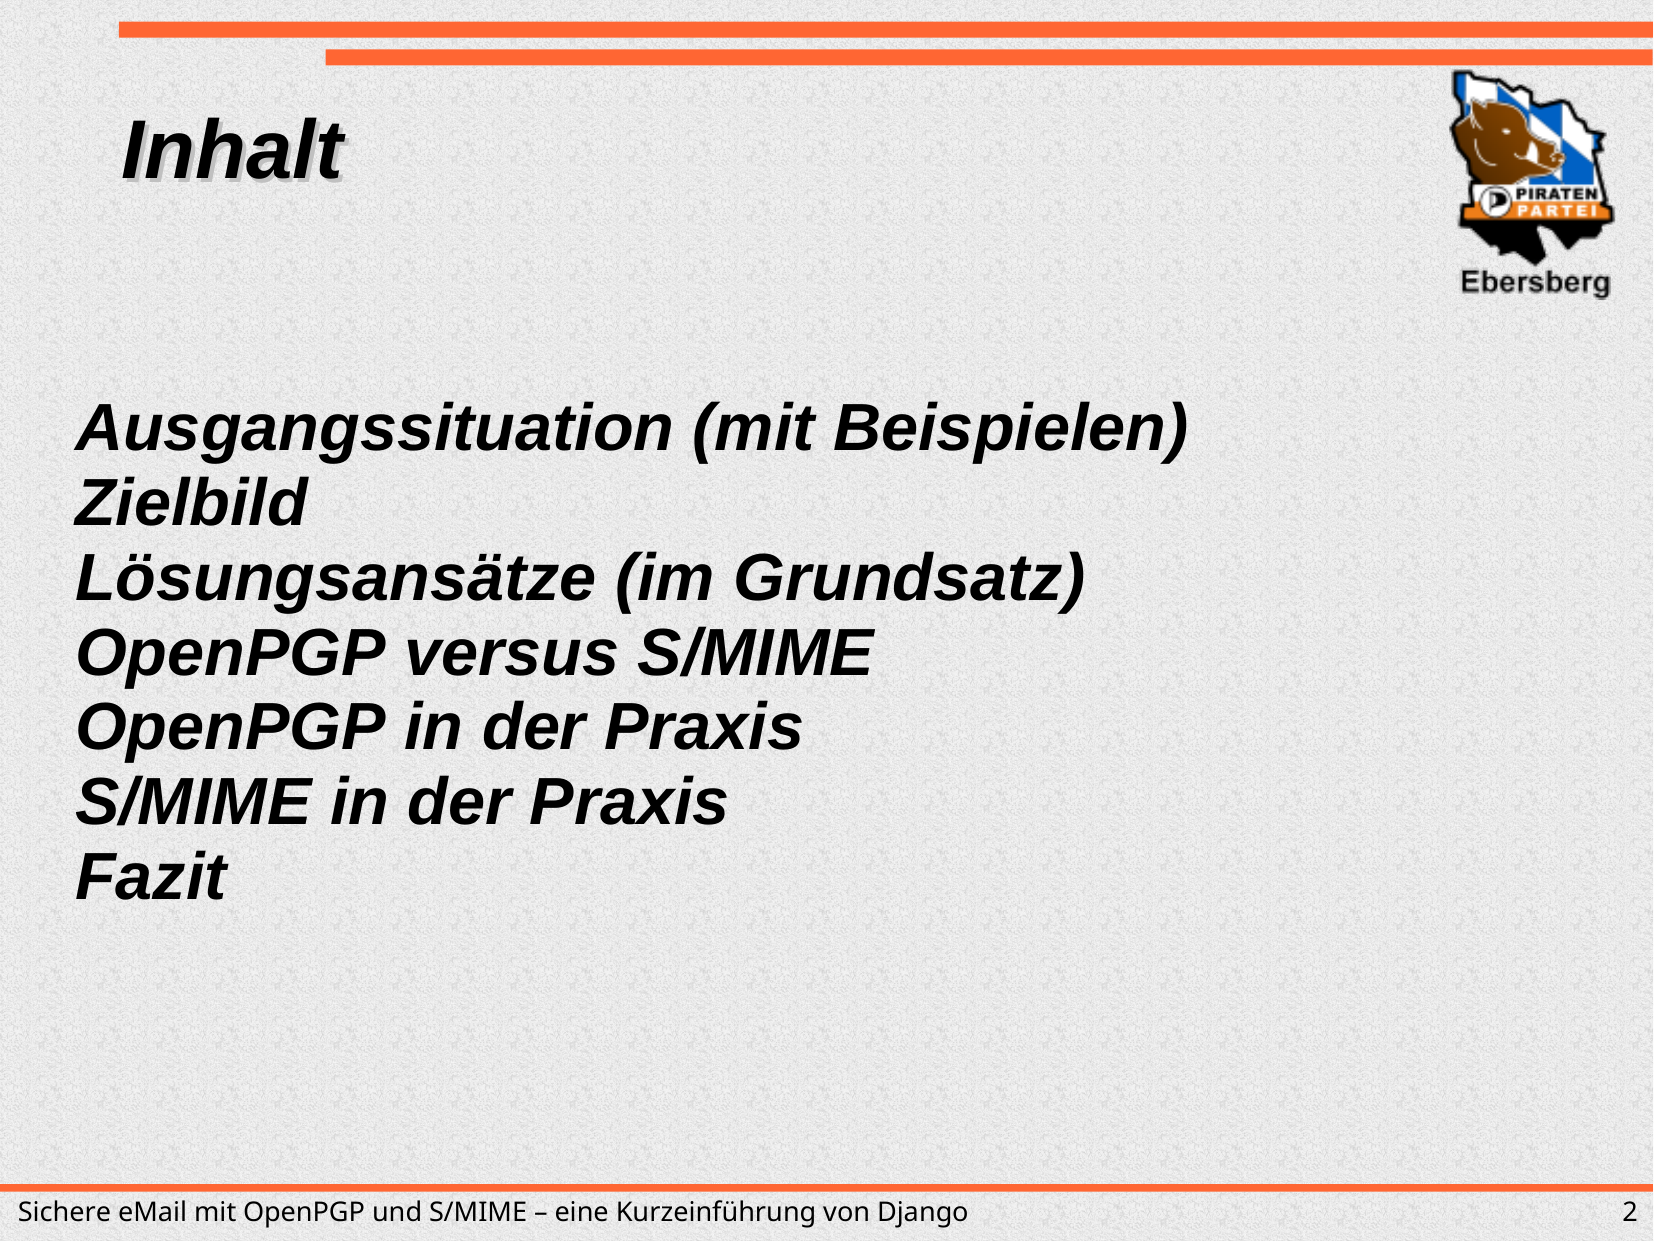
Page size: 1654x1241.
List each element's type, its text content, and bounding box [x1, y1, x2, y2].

title Ausgangssituation (mit Beispielen) Zielbild Lösungsansätze (im Grundsatz) OpenPGP versus S/MIME OpenPGP in der Praxis S/MIME in der Praxis Fazit [75, 300, 1487, 1004]
title Inhalt [121, 46, 1534, 254]
picture [0, 0, 1654, 1241]
